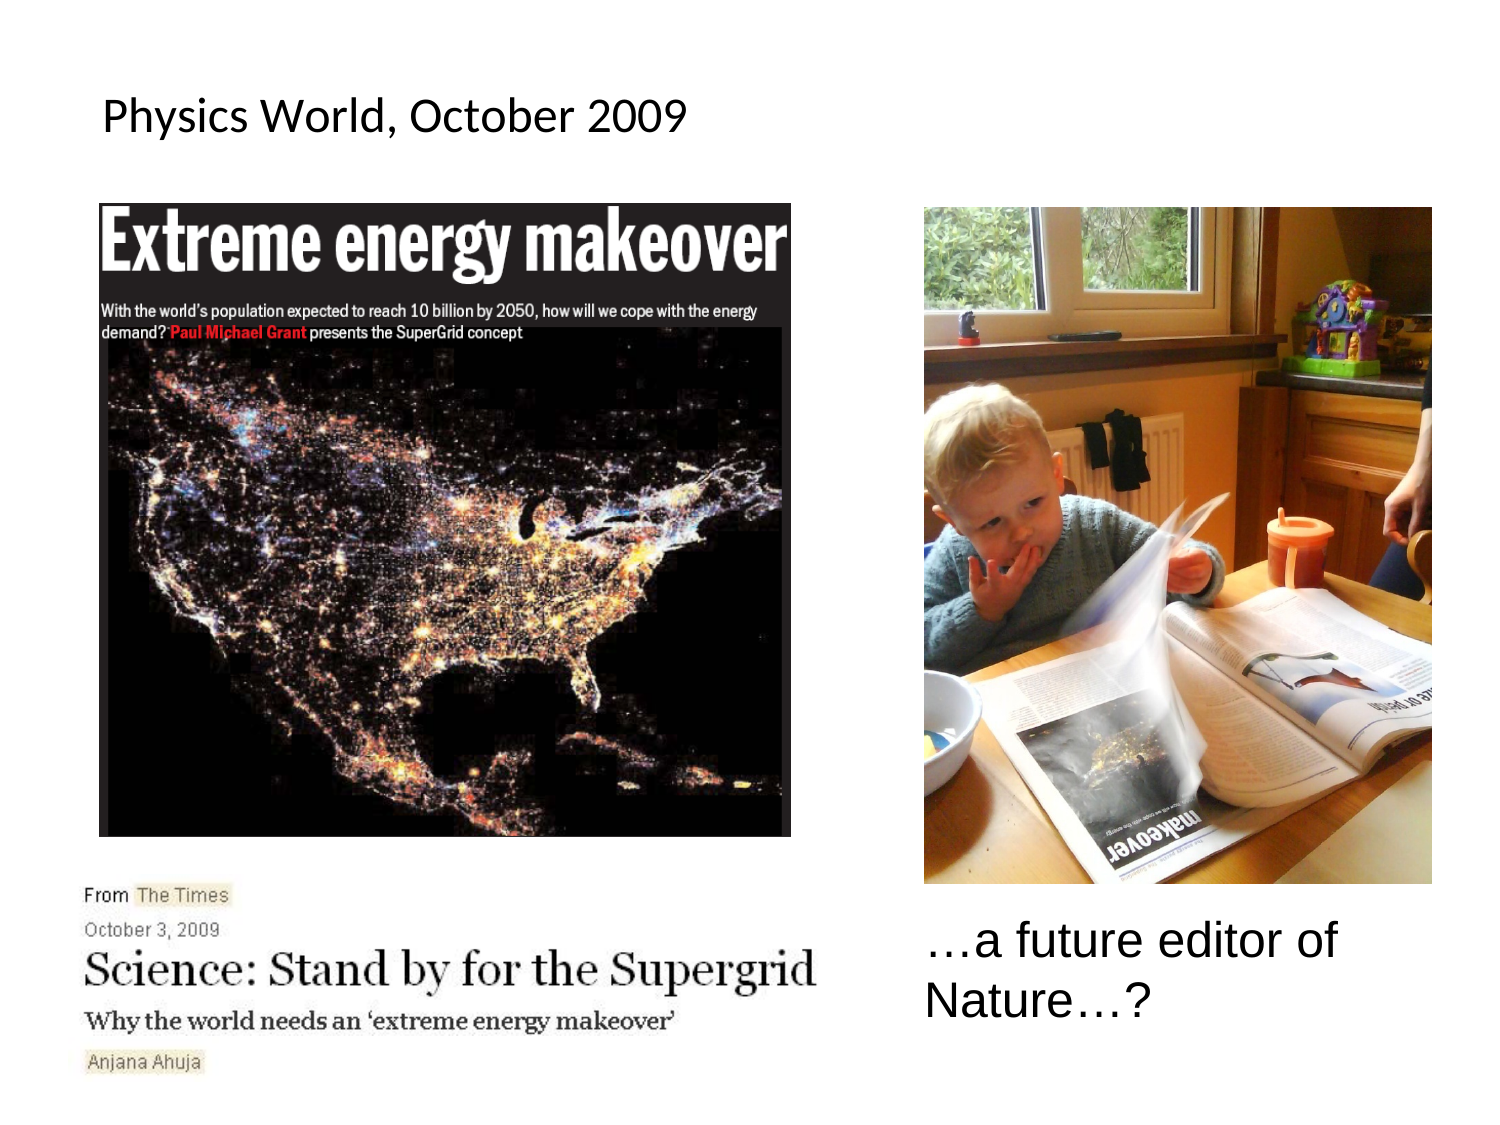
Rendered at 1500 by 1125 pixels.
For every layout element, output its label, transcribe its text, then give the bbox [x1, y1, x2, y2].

picture [68, 1037, 230, 1082]
text_box …a future editor of Nature…? [909, 900, 1354, 1036]
text_box Physics World, October 2009 [87, 74, 775, 151]
picture [67, 874, 826, 1036]
picture [924, 207, 1432, 884]
picture [99, 203, 791, 838]
